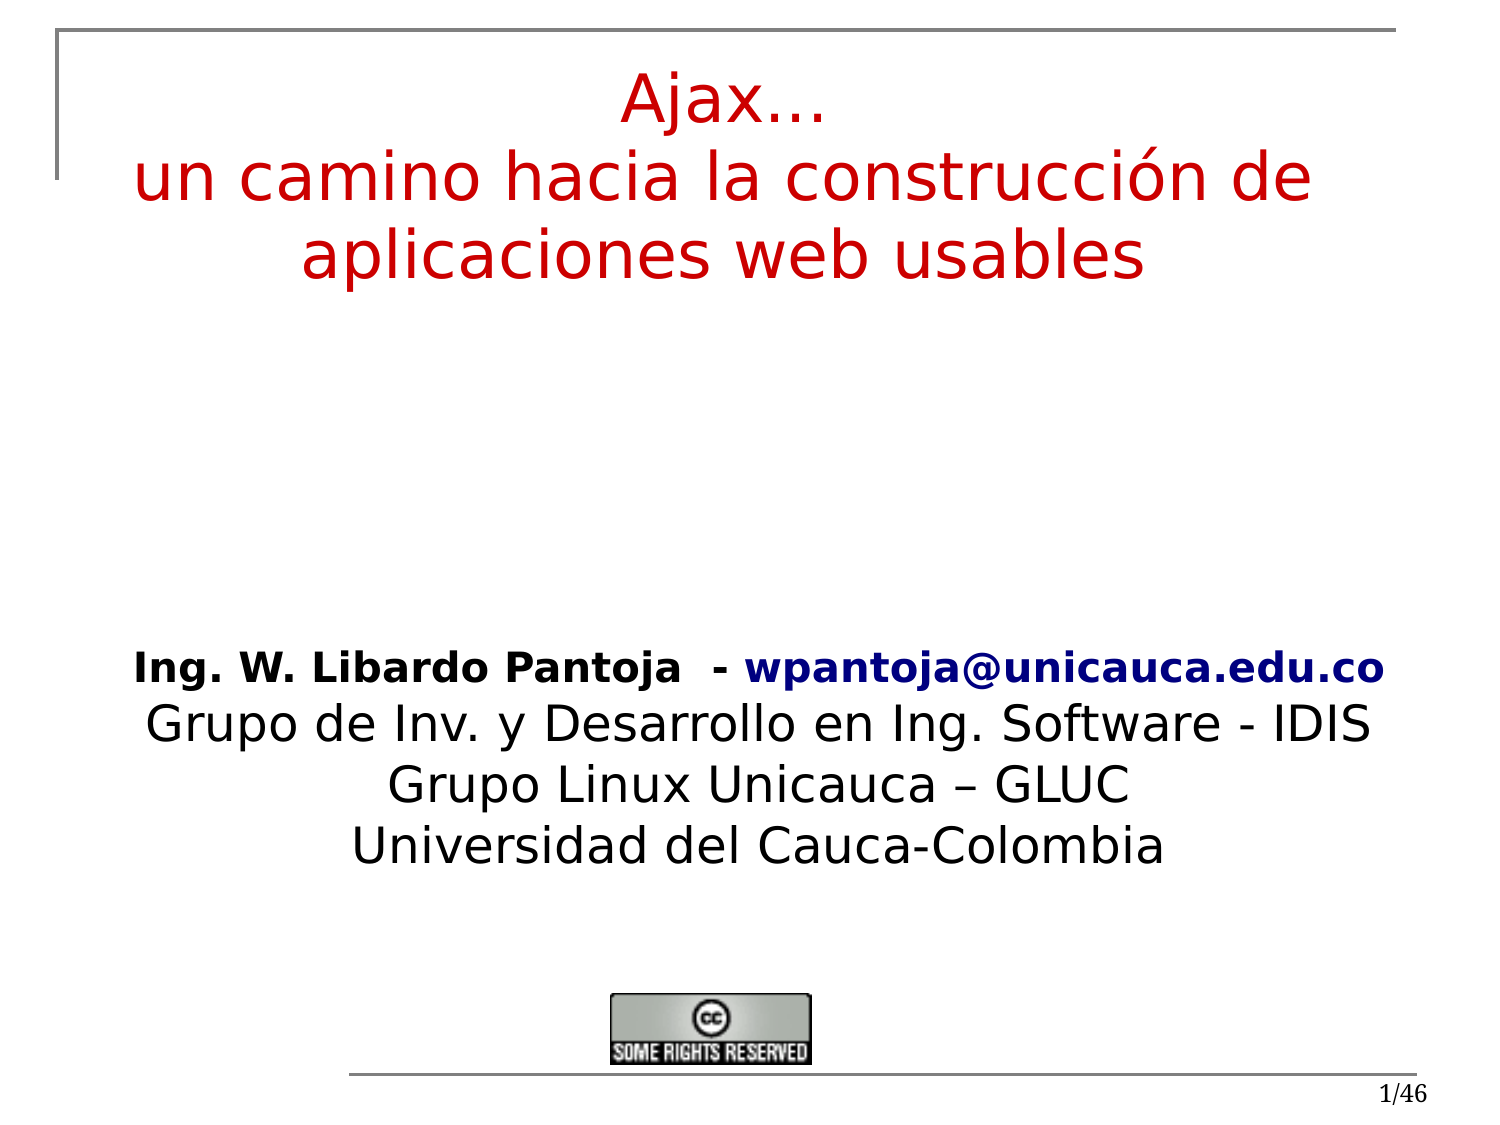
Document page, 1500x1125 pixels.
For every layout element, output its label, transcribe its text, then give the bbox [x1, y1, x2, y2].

picture [610, 993, 812, 1065]
text_box Ing. W. Libardo Pantoja - wpantoja@unicauca.edu.co Grupo de Inv. y Desarrollo en Ing. Software - IDIS Grupo Linux Unicauca – GLUC Universidad del Cauca-Colombia [118, 643, 1418, 994]
title Ajax... un camino hacia la construcción de aplicaciones web usables [118, 52, 1433, 302]
